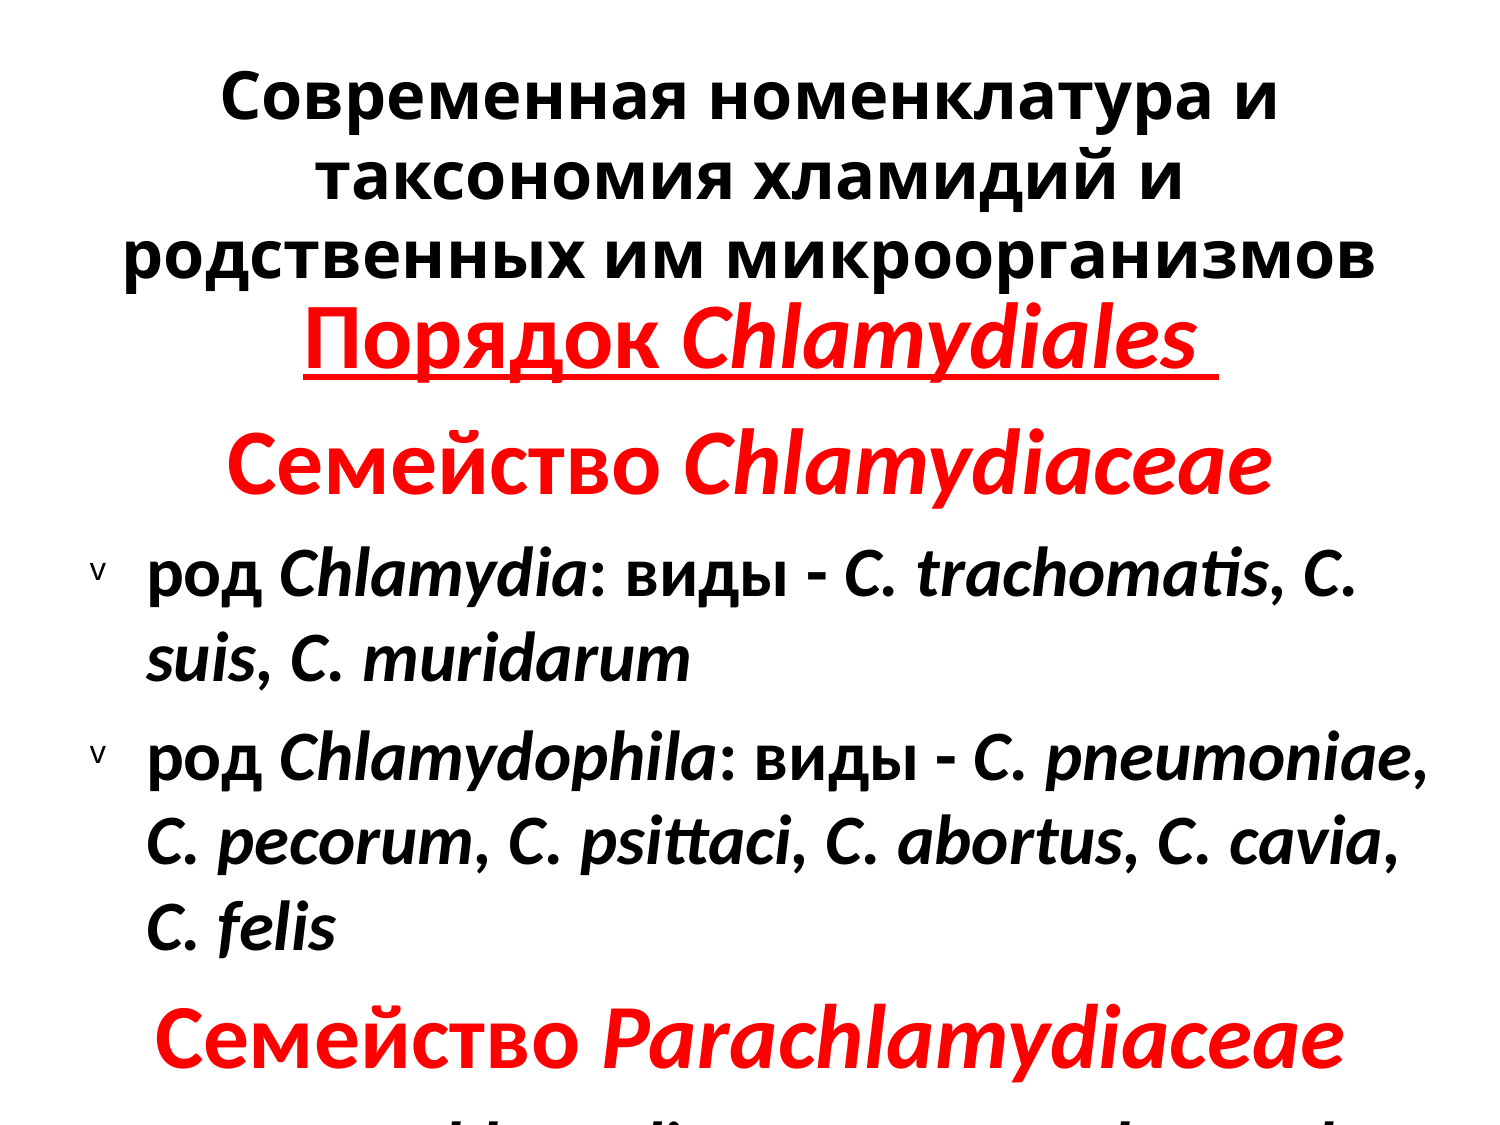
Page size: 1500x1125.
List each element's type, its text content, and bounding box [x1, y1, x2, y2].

list Порядок Chlamydiales Семейство Chlamydiaceae род Chlamydia: виды - C. trachomatis, C. suis, C. muridarum род Chlamydophila: виды - C. pneumoniae, C. pecorum, C. psittaci, C. abortus, C. cavia, C. felis Семейство Paraсhlamydiaceae род Paraсhlamydia: вид P. acanthamoebae Семейство Sinkaniaceae род Sinkania: вид S. negevensis Семейство Waddiaceae род Waddia: вид W. chondrophila [75, 267, 1447, 1094]
title Современная номенклатура и таксономия хламидий и родственных им микроорганизмов [75, 45, 1425, 233]
